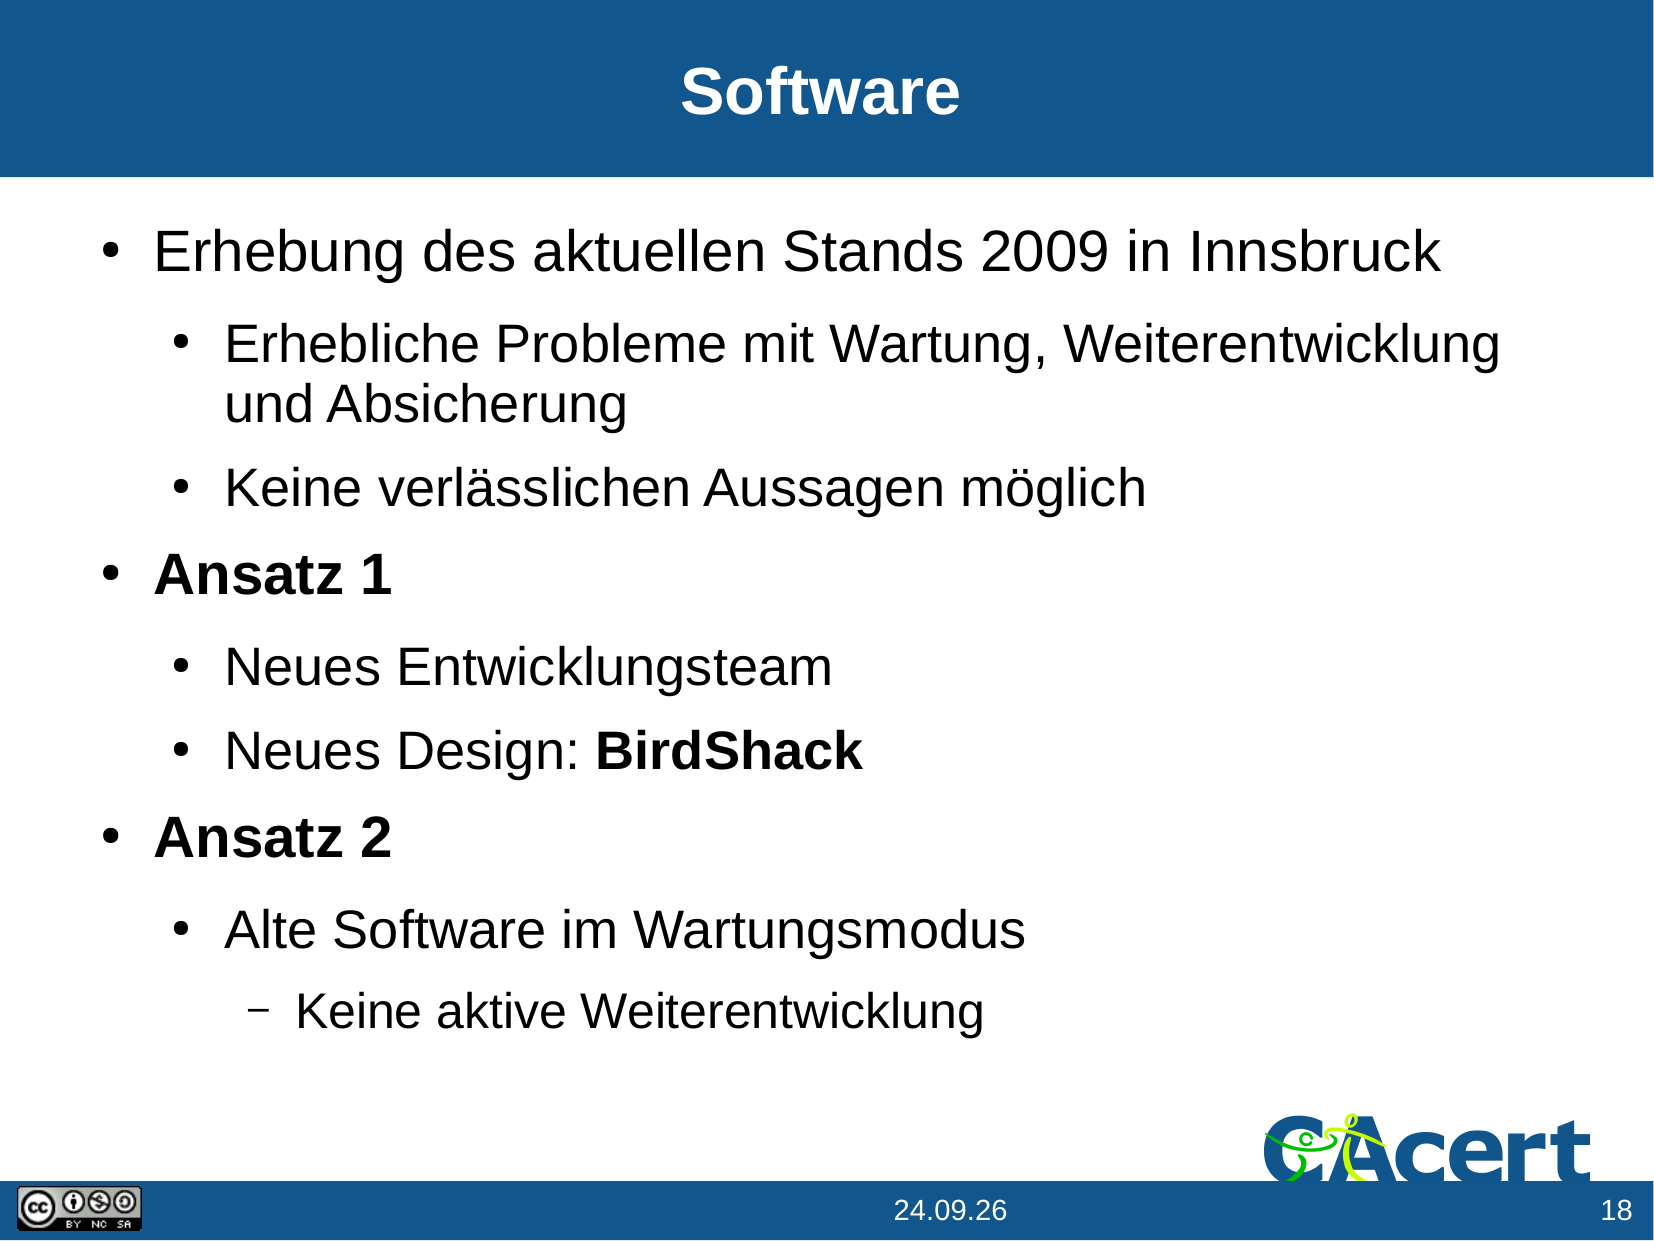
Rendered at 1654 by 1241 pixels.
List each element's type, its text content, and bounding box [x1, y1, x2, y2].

picture [1263, 1112, 1591, 1181]
list Erhebung des aktuellen Stands 2009 in Innsbruck Erhebliche Probleme mit Wartung, Weiterentwicklung und Absicherung Keine verlässlichen Aussagen möglich Ansatz 1 Neues Entwicklungsteam Neues Design: BirdShack Ansatz 2 Alte Software im Wartungsmodus Keine aktive Weiterentwicklung [82, 218, 1571, 1077]
picture [17, 1186, 142, 1231]
title Software [76, 17, 1565, 166]
